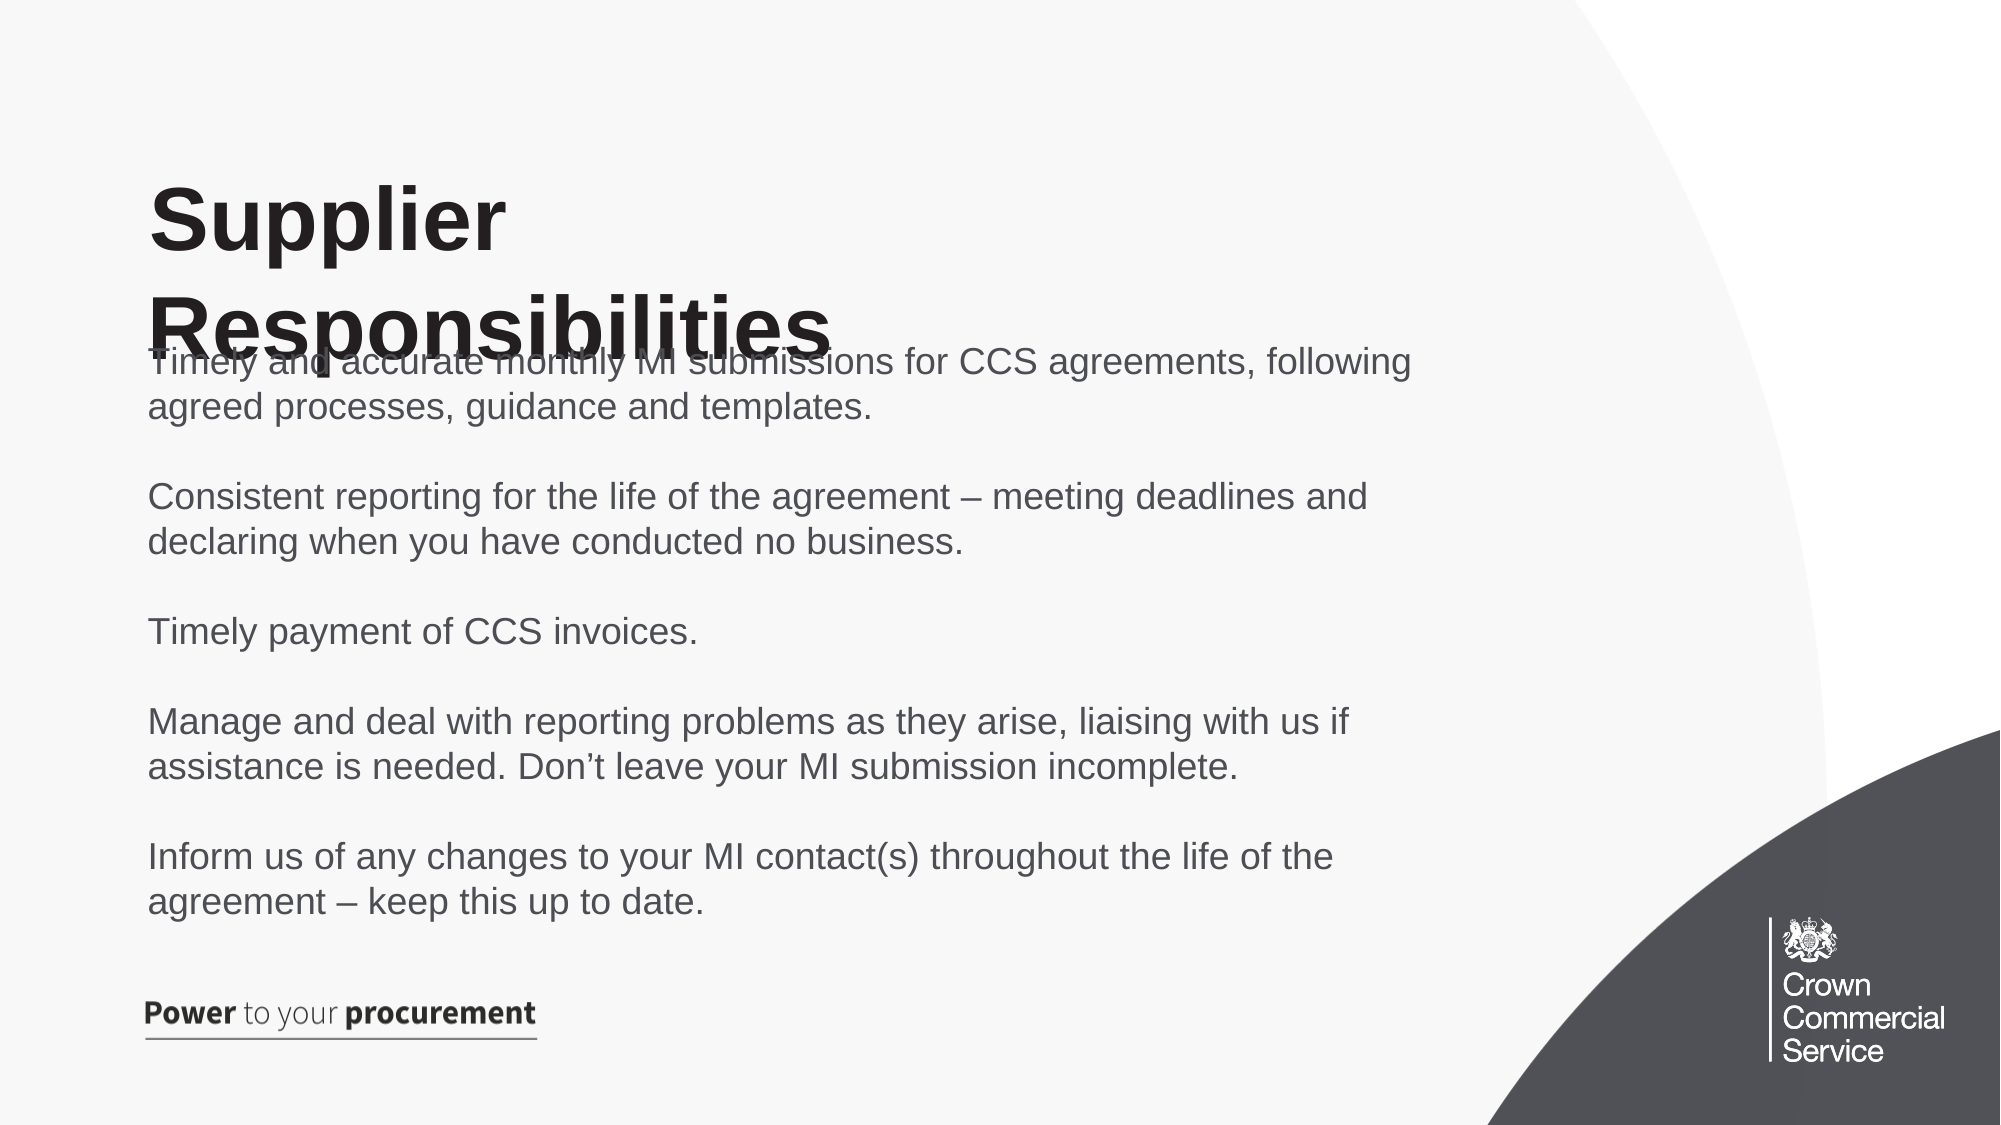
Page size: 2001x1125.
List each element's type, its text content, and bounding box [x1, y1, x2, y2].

title Supplier Responsibilities [147, 159, 1940, 299]
picture [1769, 917, 1944, 1063]
subtitle Timely and accurate monthly MI submissions for CCS agreements, following agreed processes, guidance and templates. Consistent reporting for the life of the agreement – meeting deadlines and declaring when you have conducted no business. Timely payment of CCS invoices. Manage and deal with reporting problems as they arise, liaising with us if assistance is needed. Don’t leave your MI submission incomplete. Inform us of any changes to your MI contact(s) throughout the life of the agreement – keep this up to date. [147, 336, 1484, 1016]
